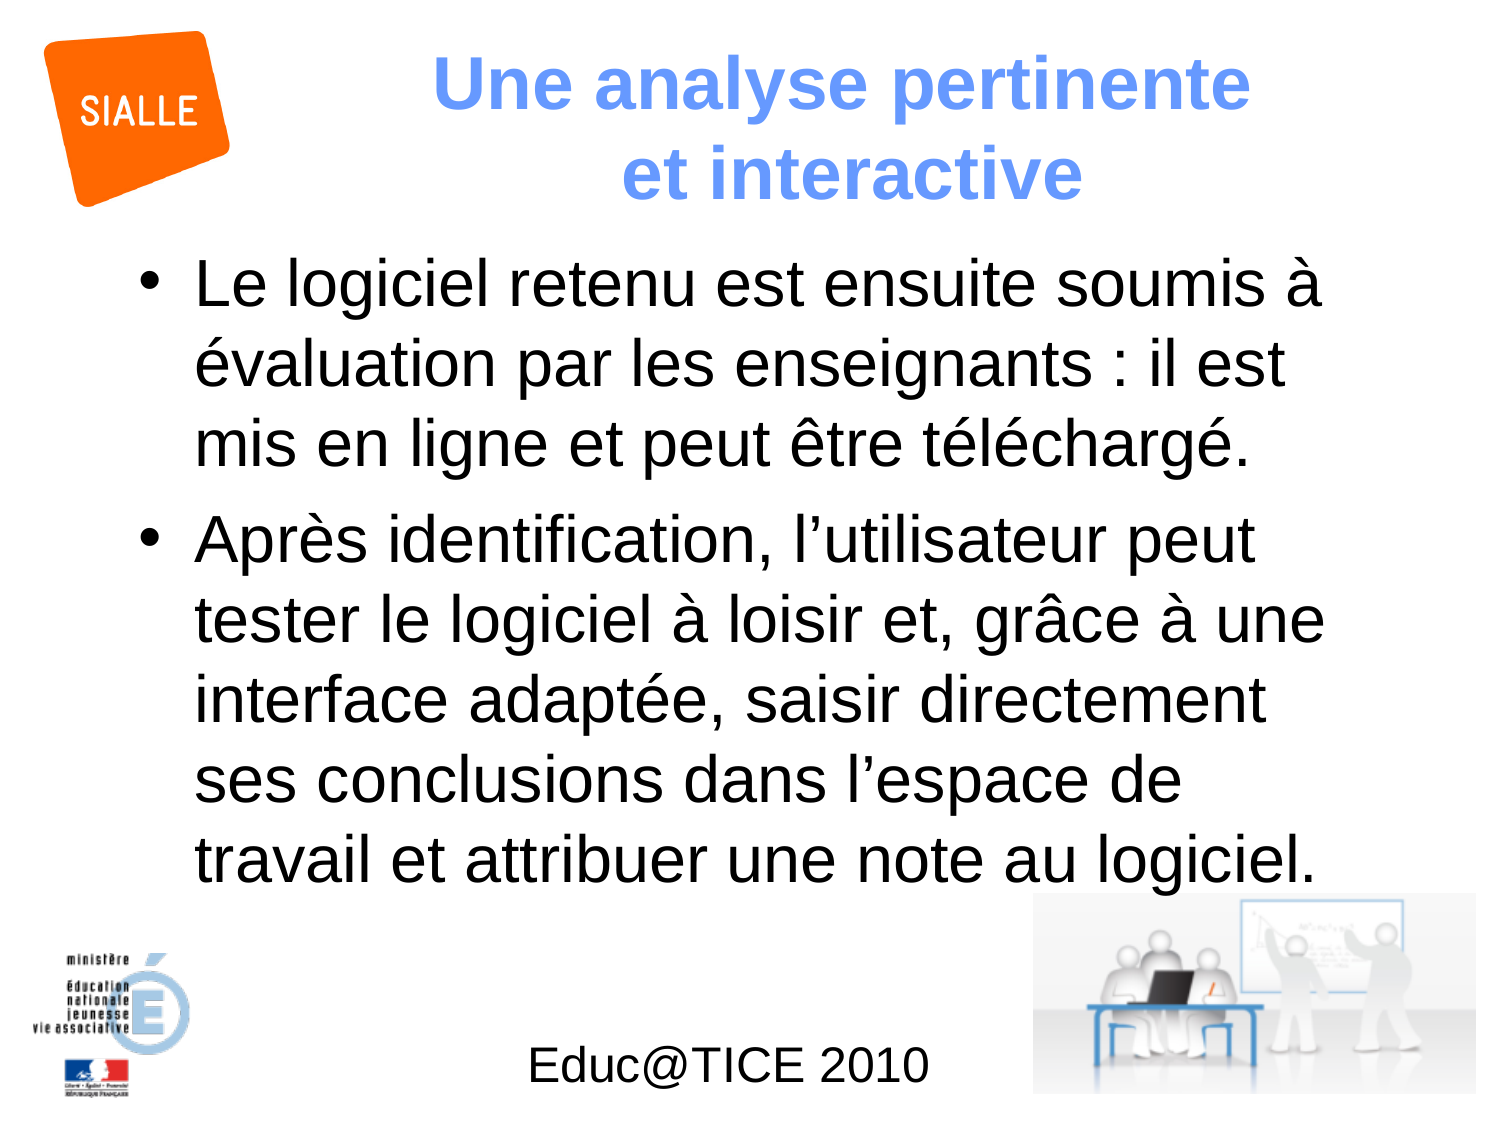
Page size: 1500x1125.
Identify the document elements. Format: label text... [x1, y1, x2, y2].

title Une analyse pertinente et interactive [242, 27, 1464, 223]
list Le logiciel retenu est ensuite soumis à évaluation par les enseignants : il est mis en ligne et peut être téléchargé. Après identification, l’utilisateur peut tester le logiciel à loisir et, grâce à une interface adaptée, saisir directement ses conclusions dans l’espace de travail et attribuer une note au logiciel. [123, 231, 1349, 945]
picture [1033, 893, 1476, 1094]
picture [41, 30, 231, 211]
picture [29, 953, 195, 1098]
